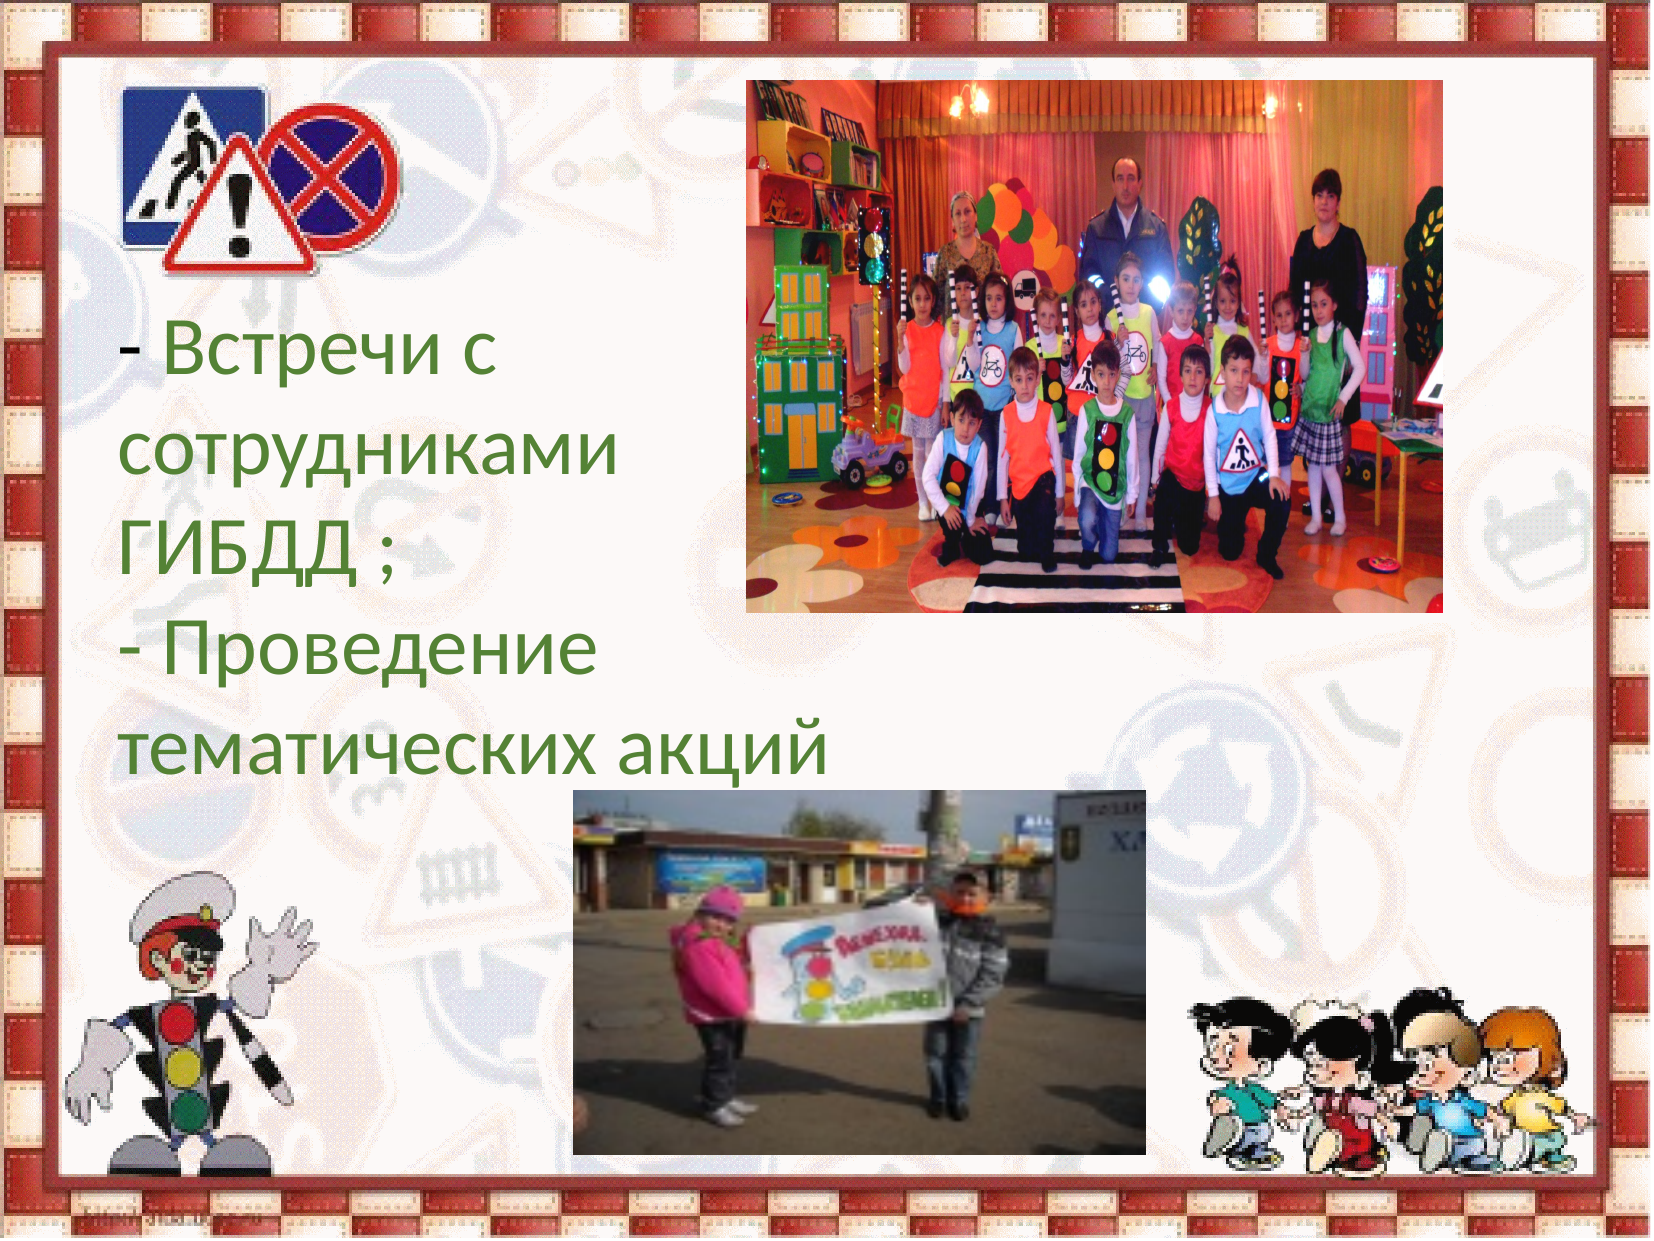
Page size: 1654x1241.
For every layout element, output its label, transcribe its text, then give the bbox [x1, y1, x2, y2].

picture [0, 0, 1651, 1239]
text_box - Встречи с сотрудниками ГИБДД ; - Проведение тематических акций [102, 284, 963, 899]
